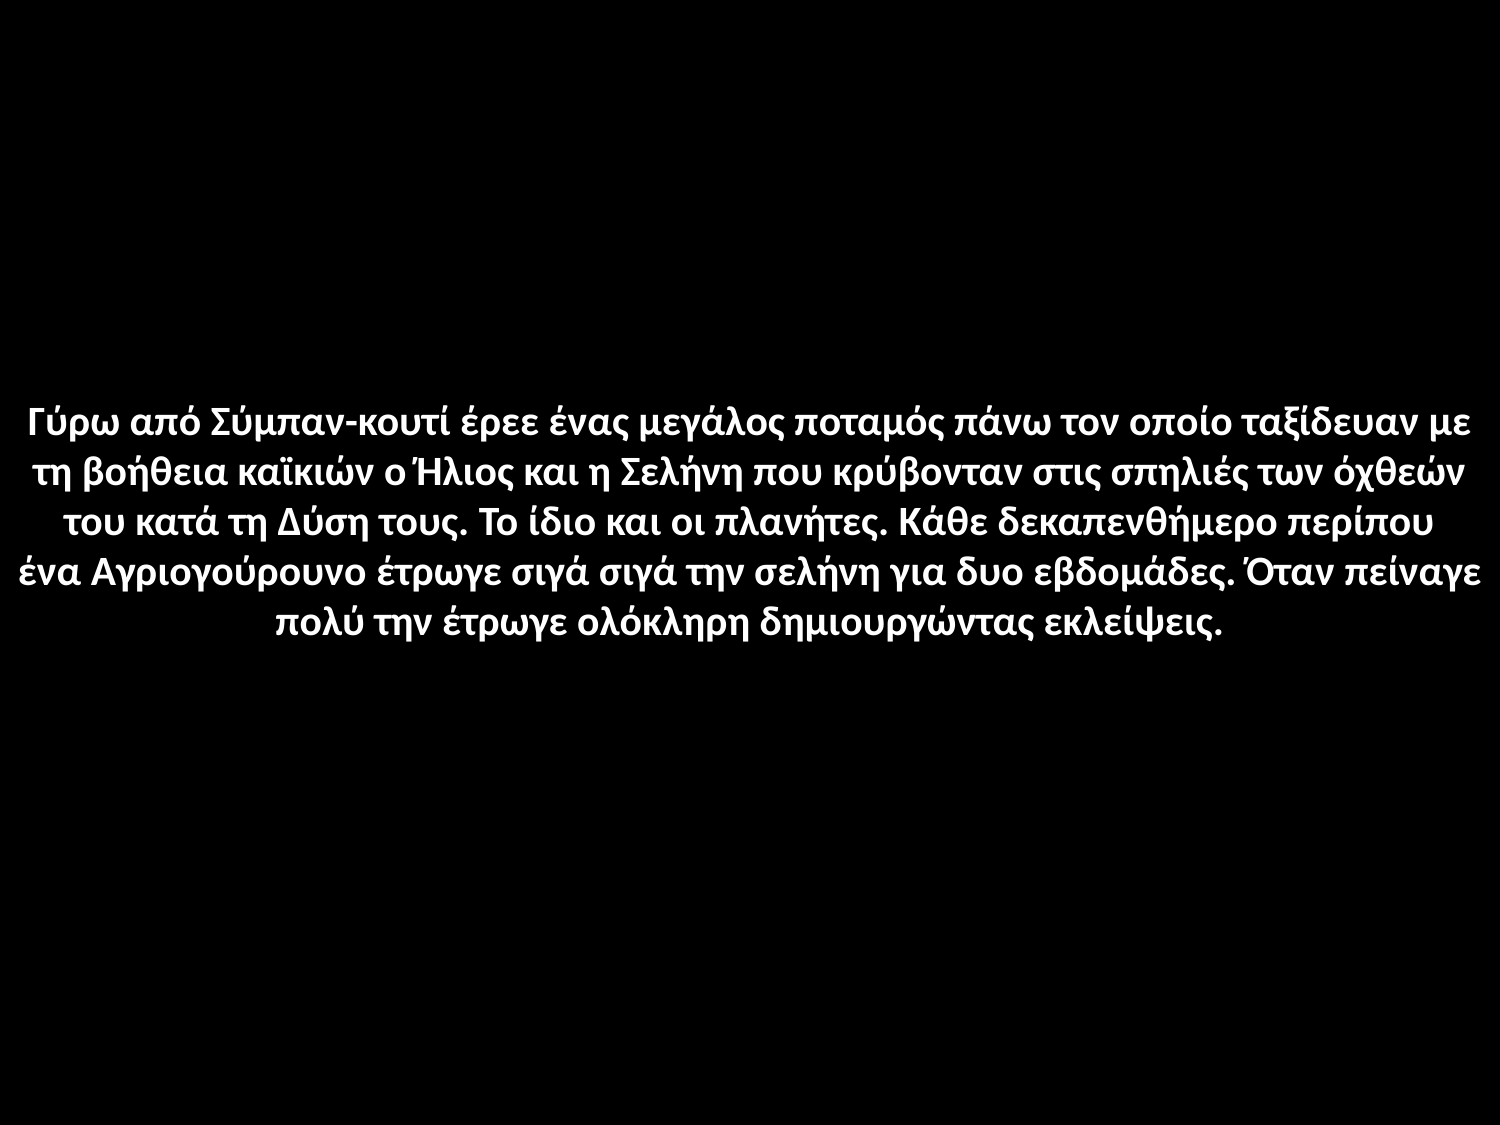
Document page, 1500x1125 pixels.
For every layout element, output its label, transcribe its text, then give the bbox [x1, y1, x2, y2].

text_box Γύρω από Σύμπαν-κουτί έρεε ένας μεγάλος ποταμός πάνω τον οποίο ταξίδευαν με τη βοήθεια καϊκιών ο Ήλιος και η Σελήνη που κρύβονταν στις σπηλιές των όχθεών του κατά τη Δύση τους. Το ίδιο και οι πλανήτες. Κάθε δεκαπενθήμερο περίπου ένα Αγριογούρουνο έτρωγε σιγά σιγά την σελήνη για δυο εβδομάδες. Όταν πείναγε πολύ την έτρωγε ολόκληρη δημιουργώντας εκλείψεις. [0, 386, 1500, 652]
